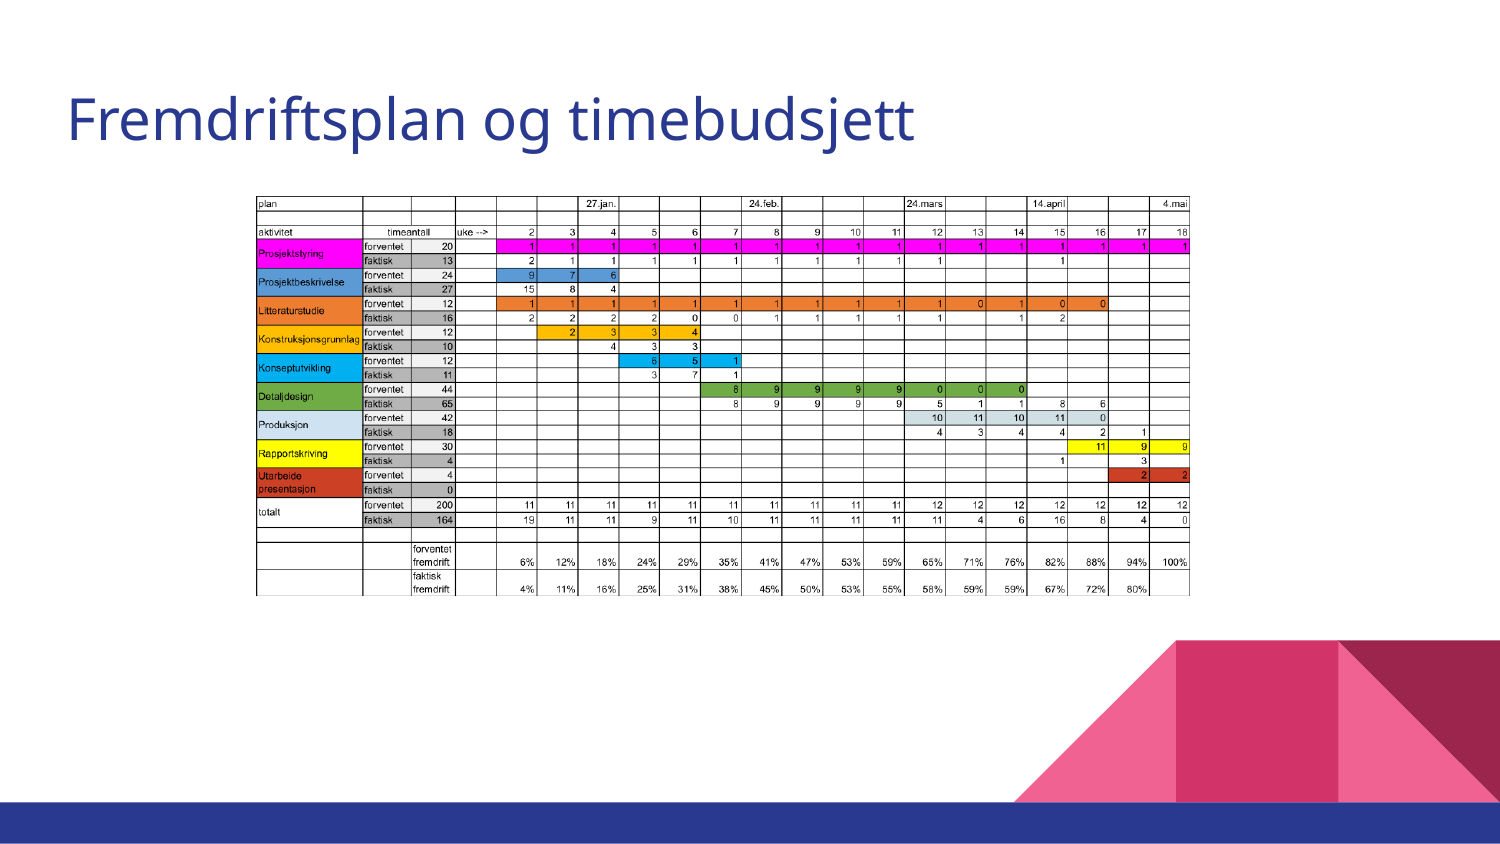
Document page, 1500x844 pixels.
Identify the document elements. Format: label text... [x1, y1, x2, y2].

picture [256, 196, 1190, 596]
title Fremdriftsplan og timebudsjett [51, 67, 1449, 167]
